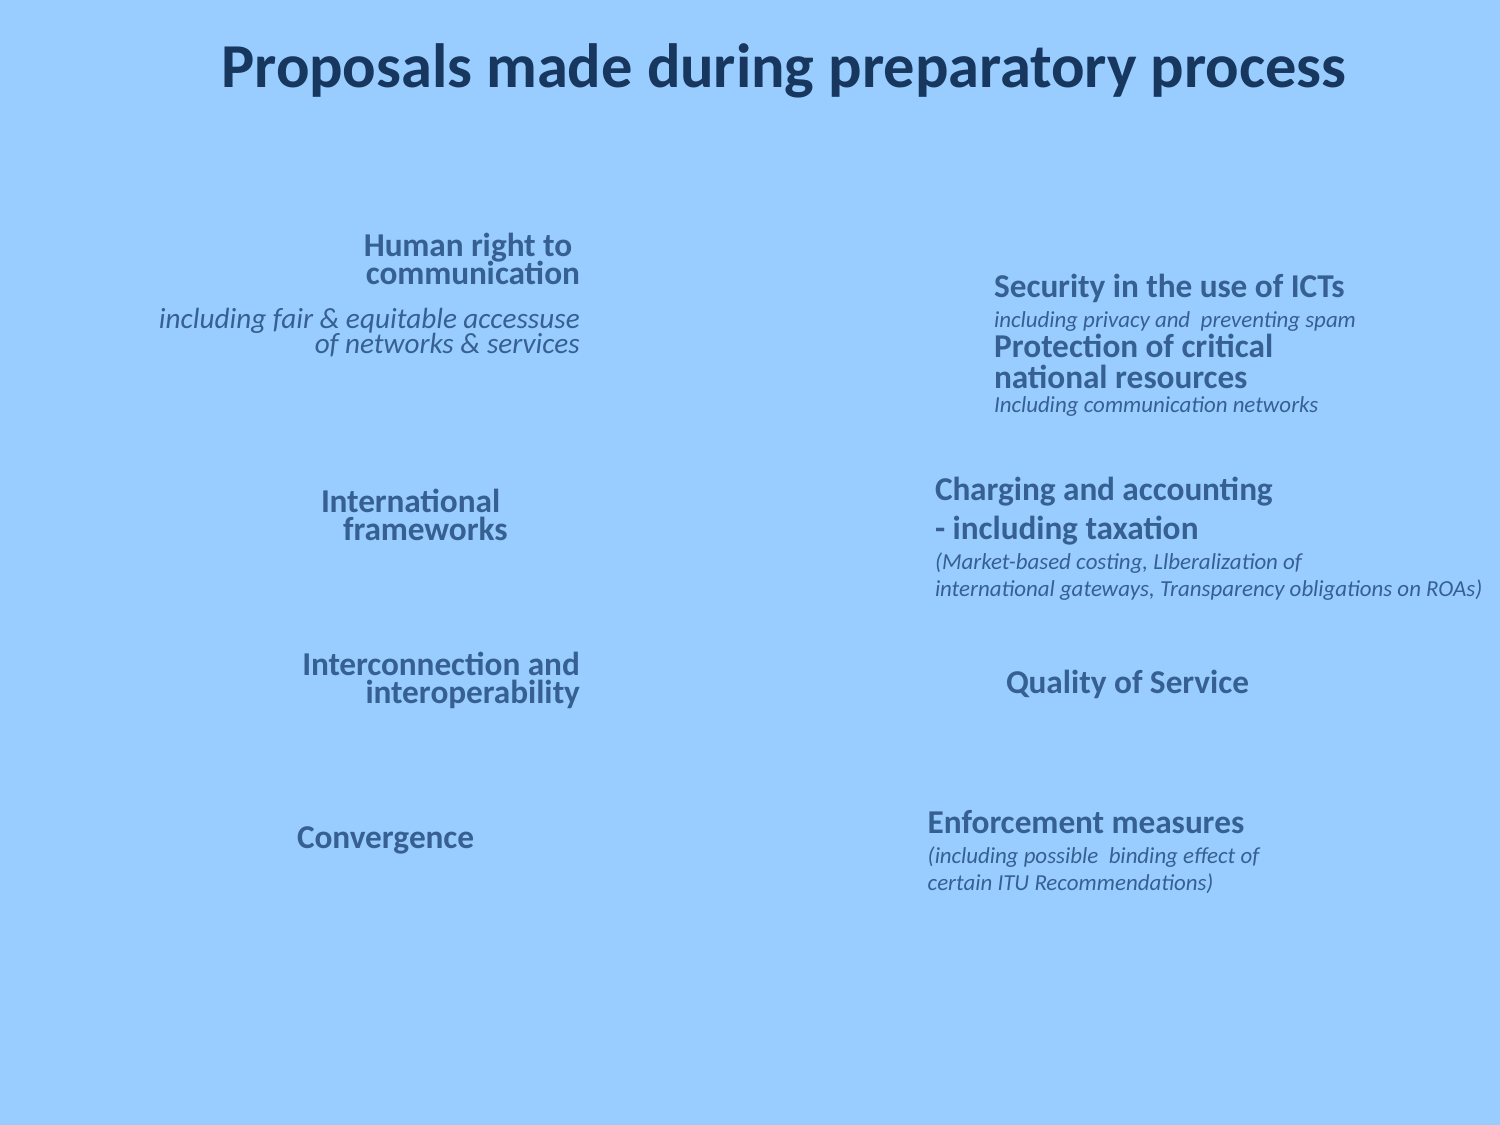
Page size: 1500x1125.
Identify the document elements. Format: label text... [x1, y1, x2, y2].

text_box Human right to communication including fair & equitable accessuse of networks & services [119, 219, 489, 366]
text_box Charging and accounting - including taxation (Market-based costing, Llberalization of international gateways, Transparency obligations on ROAs) [1195, 451, 1500, 610]
text_box Proposals made during preparatory process [206, 9, 1484, 109]
text_box Security in the use of ICTs including privacy and preventing spam Protection of critical national resources Including communication networks [1195, 249, 1500, 425]
text_box Interconnection and interoperability [124, 637, 489, 717]
text_box International frameworks [155, 475, 489, 554]
text_box Enforcement measures (including possible binding effect of certain ITU Recommendations) [1195, 785, 1499, 903]
text_box Convergence [145, 800, 489, 863]
picture [489, 174, 1195, 1125]
text_box Quality of Service [1195, 645, 1413, 709]
